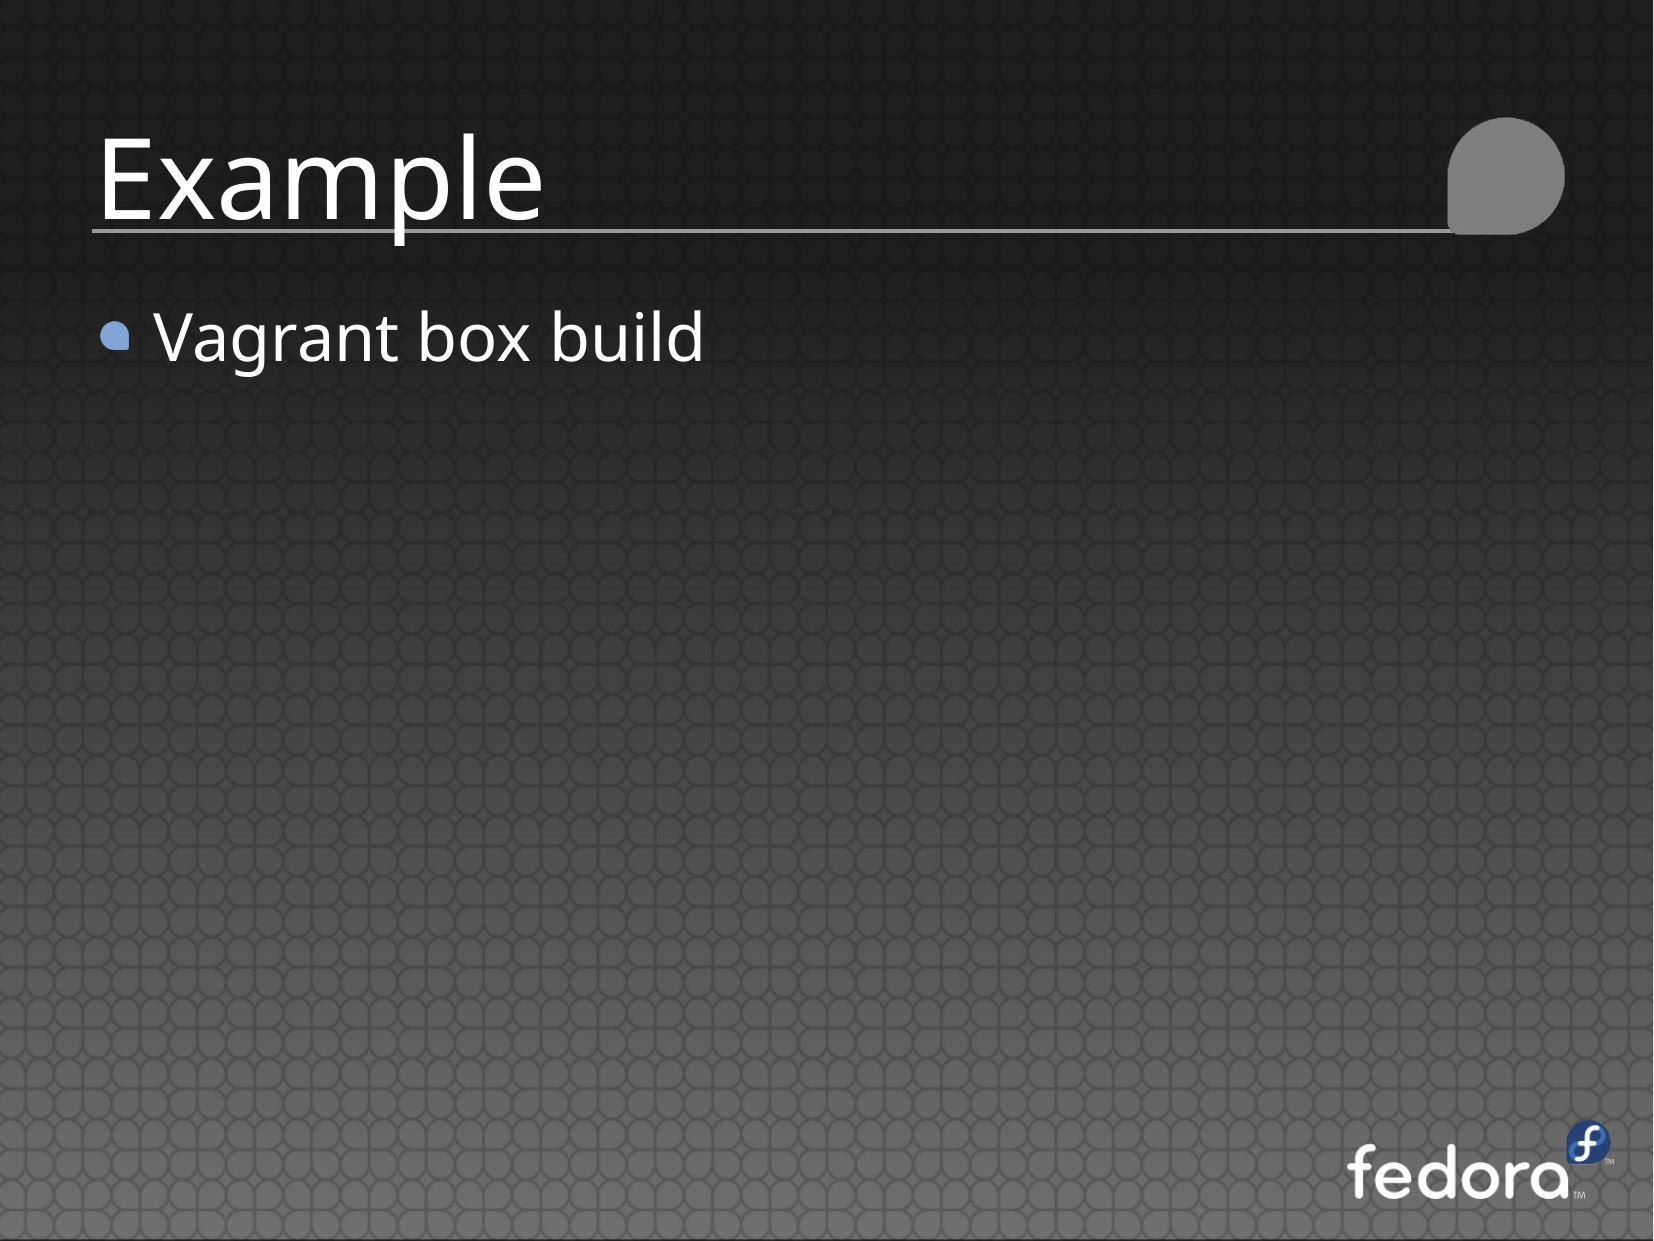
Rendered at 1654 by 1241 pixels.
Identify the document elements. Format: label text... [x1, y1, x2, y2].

picture [0, 0, 1654, 1241]
title Example [94, 100, 1425, 251]
list Vagrant box build [82, 290, 1571, 1095]
